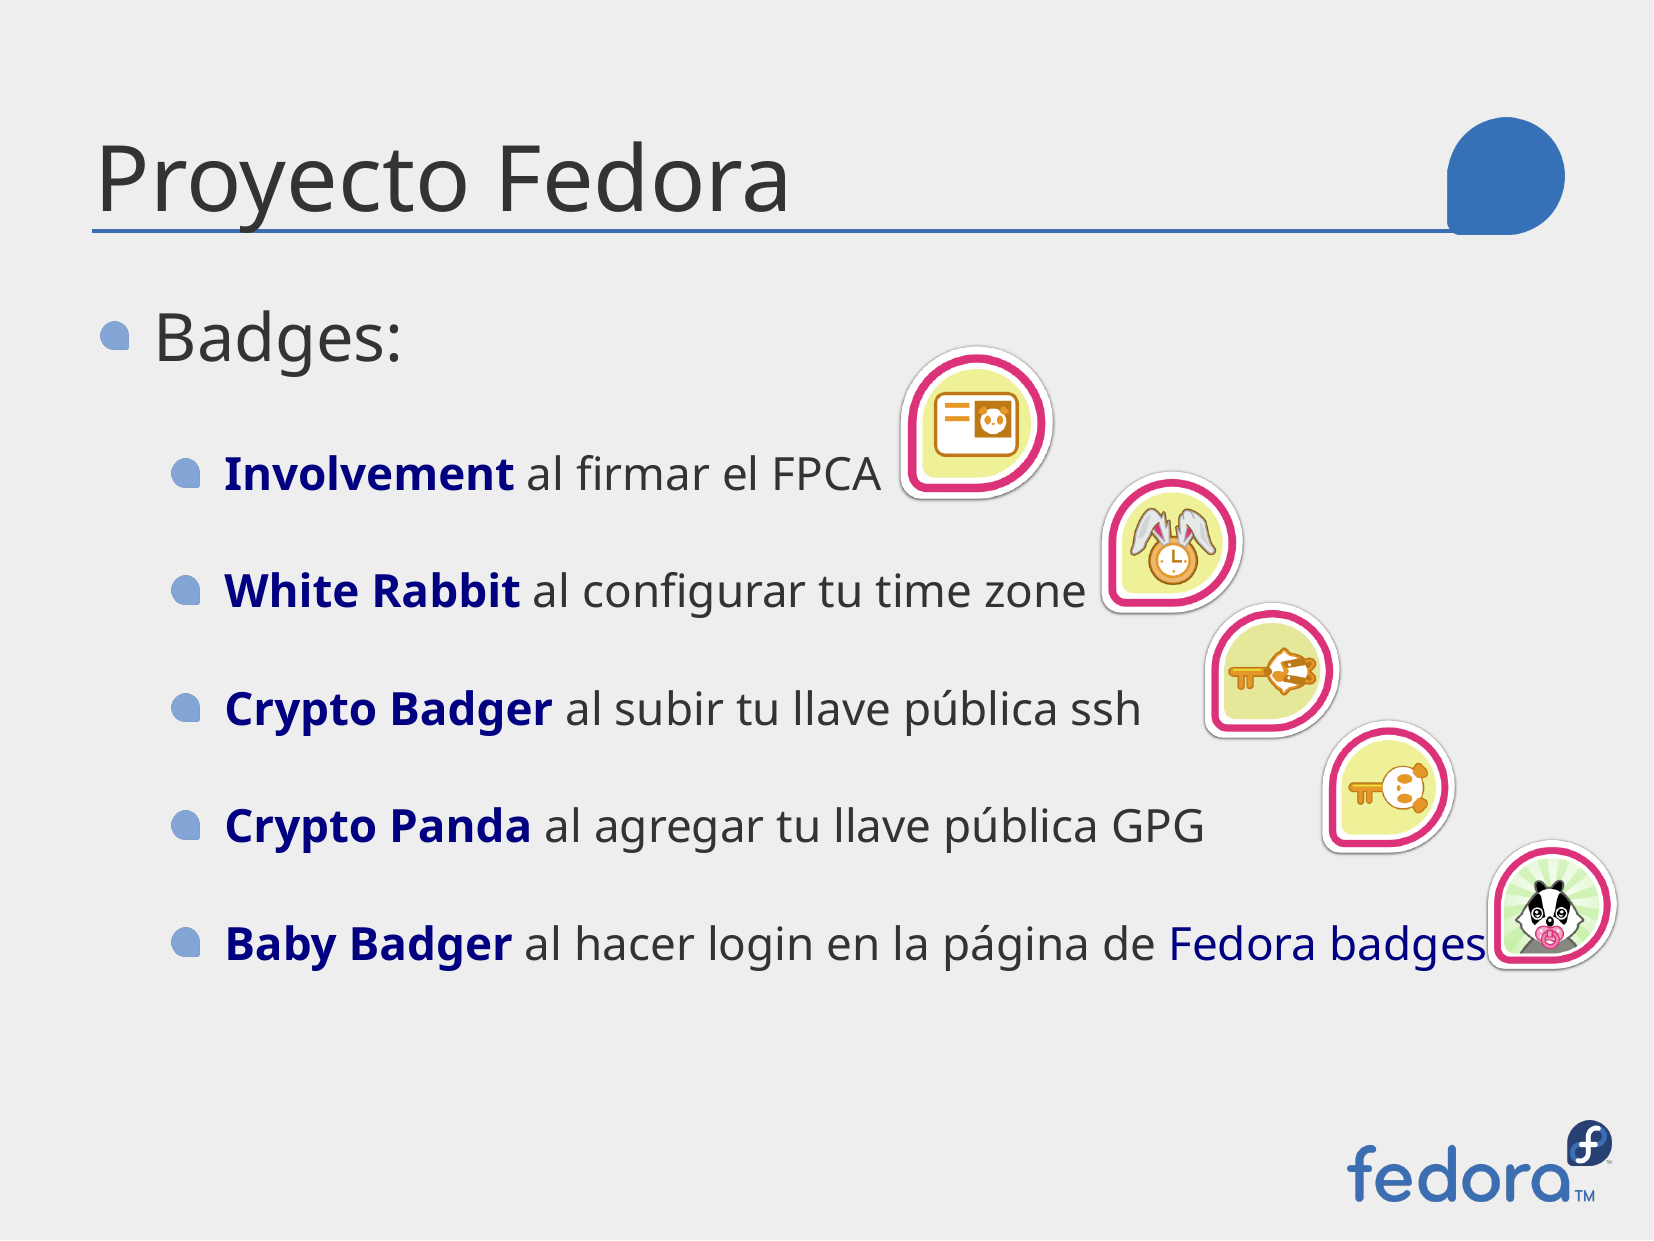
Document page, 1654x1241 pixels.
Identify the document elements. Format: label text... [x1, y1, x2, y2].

list Badges: Involvement al firmar el FPCA White Rabbit al configurar tu time zone Crypto Badger al subir tu llave pública ssh Crypto Panda al agregar tu llave pública GPG Baby Badger al hacer login en la página de Fedora badges [82, 290, 1500, 1094]
picture [1447, 117, 1565, 235]
picture [884, 332, 1068, 516]
picture [1086, 458, 1468, 868]
picture [1474, 827, 1630, 983]
title Proyecto Fedora [94, 100, 1426, 251]
picture [1347, 1120, 1612, 1202]
